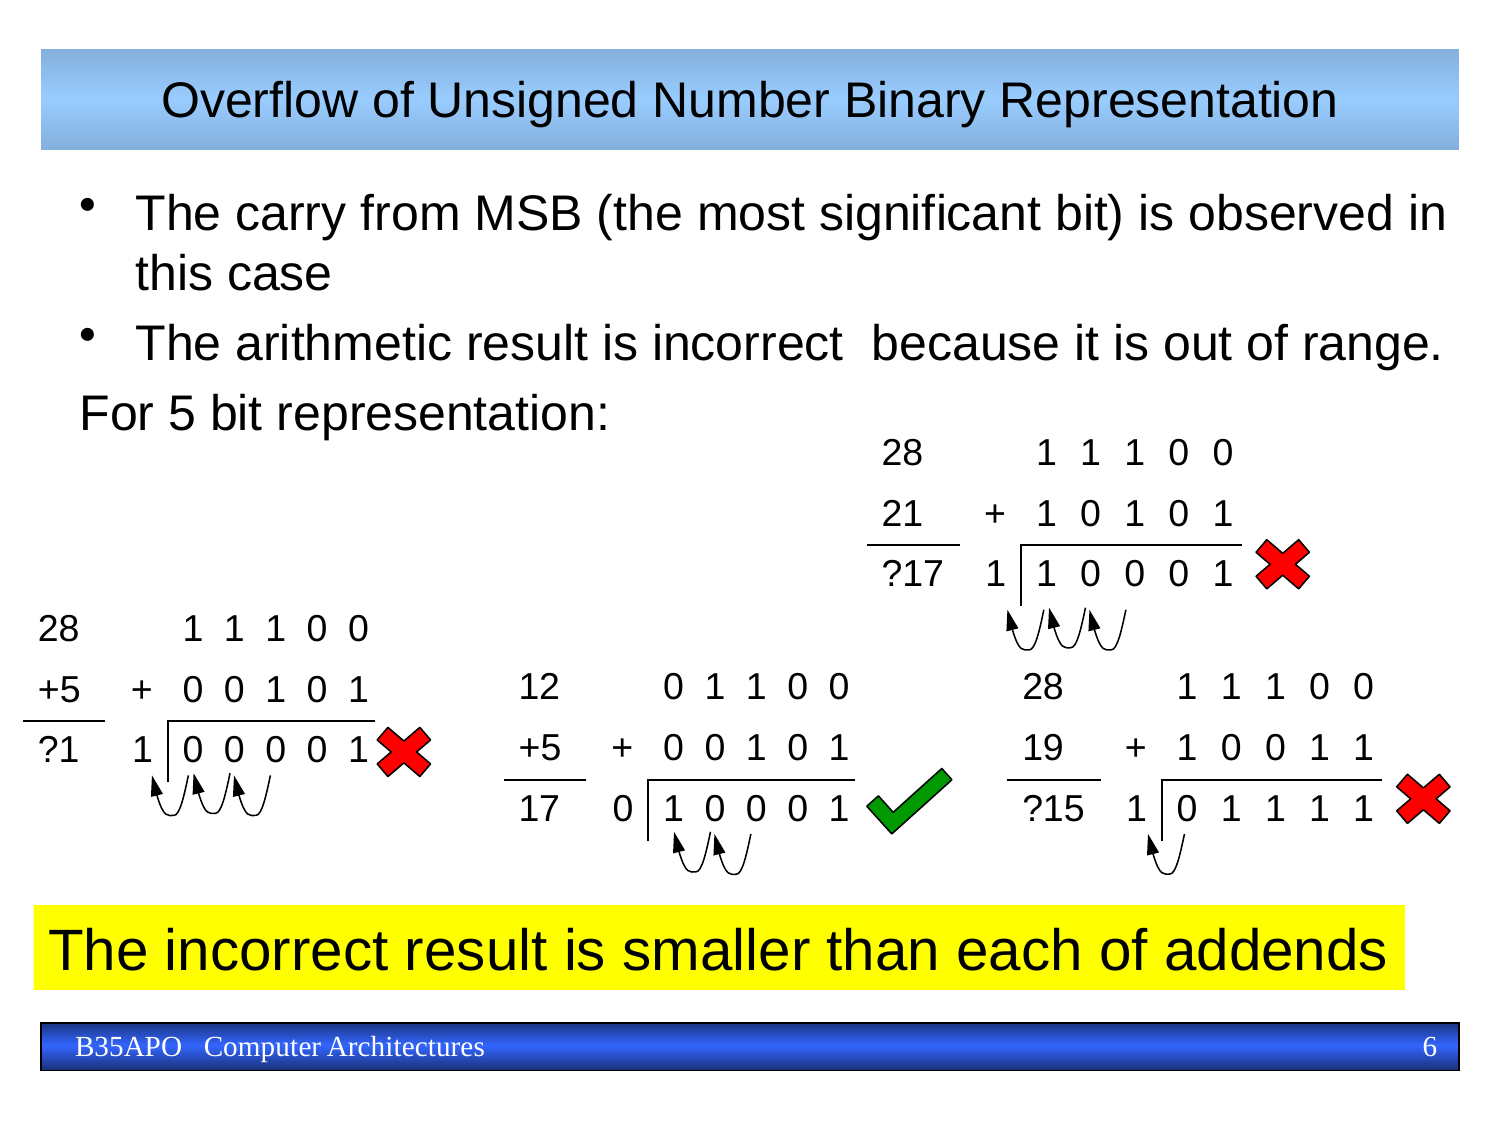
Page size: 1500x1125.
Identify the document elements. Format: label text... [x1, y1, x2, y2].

table_cell 0 [1250, 719, 1294, 779]
table_cell 0 [1206, 719, 1250, 779]
table_cell 1 [1022, 546, 1065, 606]
table_cell ?15 [1007, 781, 1101, 841]
table_cell 1 [250, 660, 292, 720]
table_cell +5 [504, 719, 586, 779]
table_cell 1 [1162, 719, 1206, 779]
table_cell +5 [23, 660, 105, 720]
table_header 1 [690, 658, 731, 719]
table_cell 1 [960, 545, 1020, 606]
table_header 12 [504, 658, 586, 719]
table_cell 1 [1294, 781, 1338, 841]
title Overflow of Unsigned Number Binary Representation [41, 49, 1459, 150]
table_header 1 [209, 600, 250, 660]
table_header 1 [1162, 658, 1206, 719]
table_header 1 [250, 600, 292, 660]
table_cell 1 [1198, 484, 1242, 544]
table_cell 0 [772, 781, 814, 841]
table_header 0 [333, 600, 375, 660]
table_cell + [960, 484, 1021, 545]
table_header 1 [731, 658, 772, 719]
table_header 28 [867, 424, 960, 484]
table_cell 0 [209, 722, 250, 782]
table_header 0 [1153, 424, 1198, 484]
table_cell 0 [169, 722, 209, 782]
table_cell 1 [814, 781, 855, 841]
table_cell 1 [731, 719, 772, 779]
table_cell 1 [1021, 484, 1065, 544]
table_cell 21 [867, 484, 960, 544]
table_cell 1 [1294, 719, 1338, 779]
table_cell 1 [1101, 780, 1161, 841]
table_cell 0 [586, 780, 647, 841]
text_box [1396, 774, 1451, 824]
table_cell 0 [1153, 484, 1198, 544]
table_cell + [586, 719, 648, 780]
table_header 0 [292, 600, 333, 660]
table_cell 0 [1163, 781, 1206, 841]
table_cell 0 [690, 781, 731, 841]
text_box The incorrect result is smaller than each of addends [33, 905, 1405, 990]
table_cell 0 [772, 719, 814, 779]
table_header 1 [1250, 658, 1294, 719]
table_cell 1 [1109, 484, 1153, 544]
table_cell 19 [1007, 719, 1101, 779]
text_box [377, 727, 431, 777]
table_cell 0 [1065, 484, 1109, 544]
table_cell 1 [649, 781, 690, 841]
text_box [1256, 539, 1310, 589]
table_header 1 [168, 600, 209, 660]
table_header 0 [1294, 658, 1338, 719]
table_header 28 [23, 600, 105, 660]
table_cell 1 [1206, 781, 1250, 841]
table_cell 0 [250, 722, 292, 782]
table_cell 0 [168, 660, 209, 720]
table_cell 1 [333, 660, 375, 720]
table_header 1 [1021, 424, 1065, 484]
table_header 0 [1198, 424, 1242, 484]
table_cell 0 [1153, 546, 1198, 606]
table_header [960, 424, 1021, 484]
table_cell 0 [648, 719, 690, 779]
table_cell 1 [814, 719, 855, 779]
text_box [866, 768, 952, 834]
table_cell 0 [292, 660, 333, 720]
table_header 0 [1338, 658, 1382, 719]
table_cell ?17 [867, 546, 960, 606]
table_header 0 [648, 658, 690, 719]
table_cell 0 [1065, 546, 1109, 606]
text_box The carry from MSB (the most significant bit) is observed in this case The arithmetic result is incorrect because it is out of range. For 5 bit representation: [64, 172, 1477, 478]
table_cell + [105, 660, 168, 721]
table_cell 1 [1198, 546, 1242, 606]
table_header 28 [1007, 658, 1101, 719]
table_header 1 [1109, 424, 1153, 484]
table_cell 0 [292, 722, 333, 782]
table_header 1 [1206, 658, 1250, 719]
table_cell 17 [504, 781, 586, 841]
table_cell 1 [1338, 781, 1382, 841]
table_cell 0 [690, 719, 731, 779]
table_header 0 [814, 658, 855, 719]
table_header 1 [1065, 424, 1109, 484]
table_header [1101, 658, 1162, 719]
table_cell 0 [731, 781, 772, 841]
table_cell ?1 [23, 722, 105, 782]
table_cell 1 [1338, 719, 1382, 779]
table_header [105, 600, 168, 660]
table_cell 1 [333, 722, 375, 782]
table_cell 1 [105, 721, 167, 782]
table_header [586, 658, 648, 719]
table_cell 1 [1250, 781, 1294, 841]
table_cell 0 [1109, 546, 1153, 606]
table_cell 0 [209, 660, 250, 720]
table_header 0 [772, 658, 814, 719]
table_cell + [1101, 719, 1162, 780]
